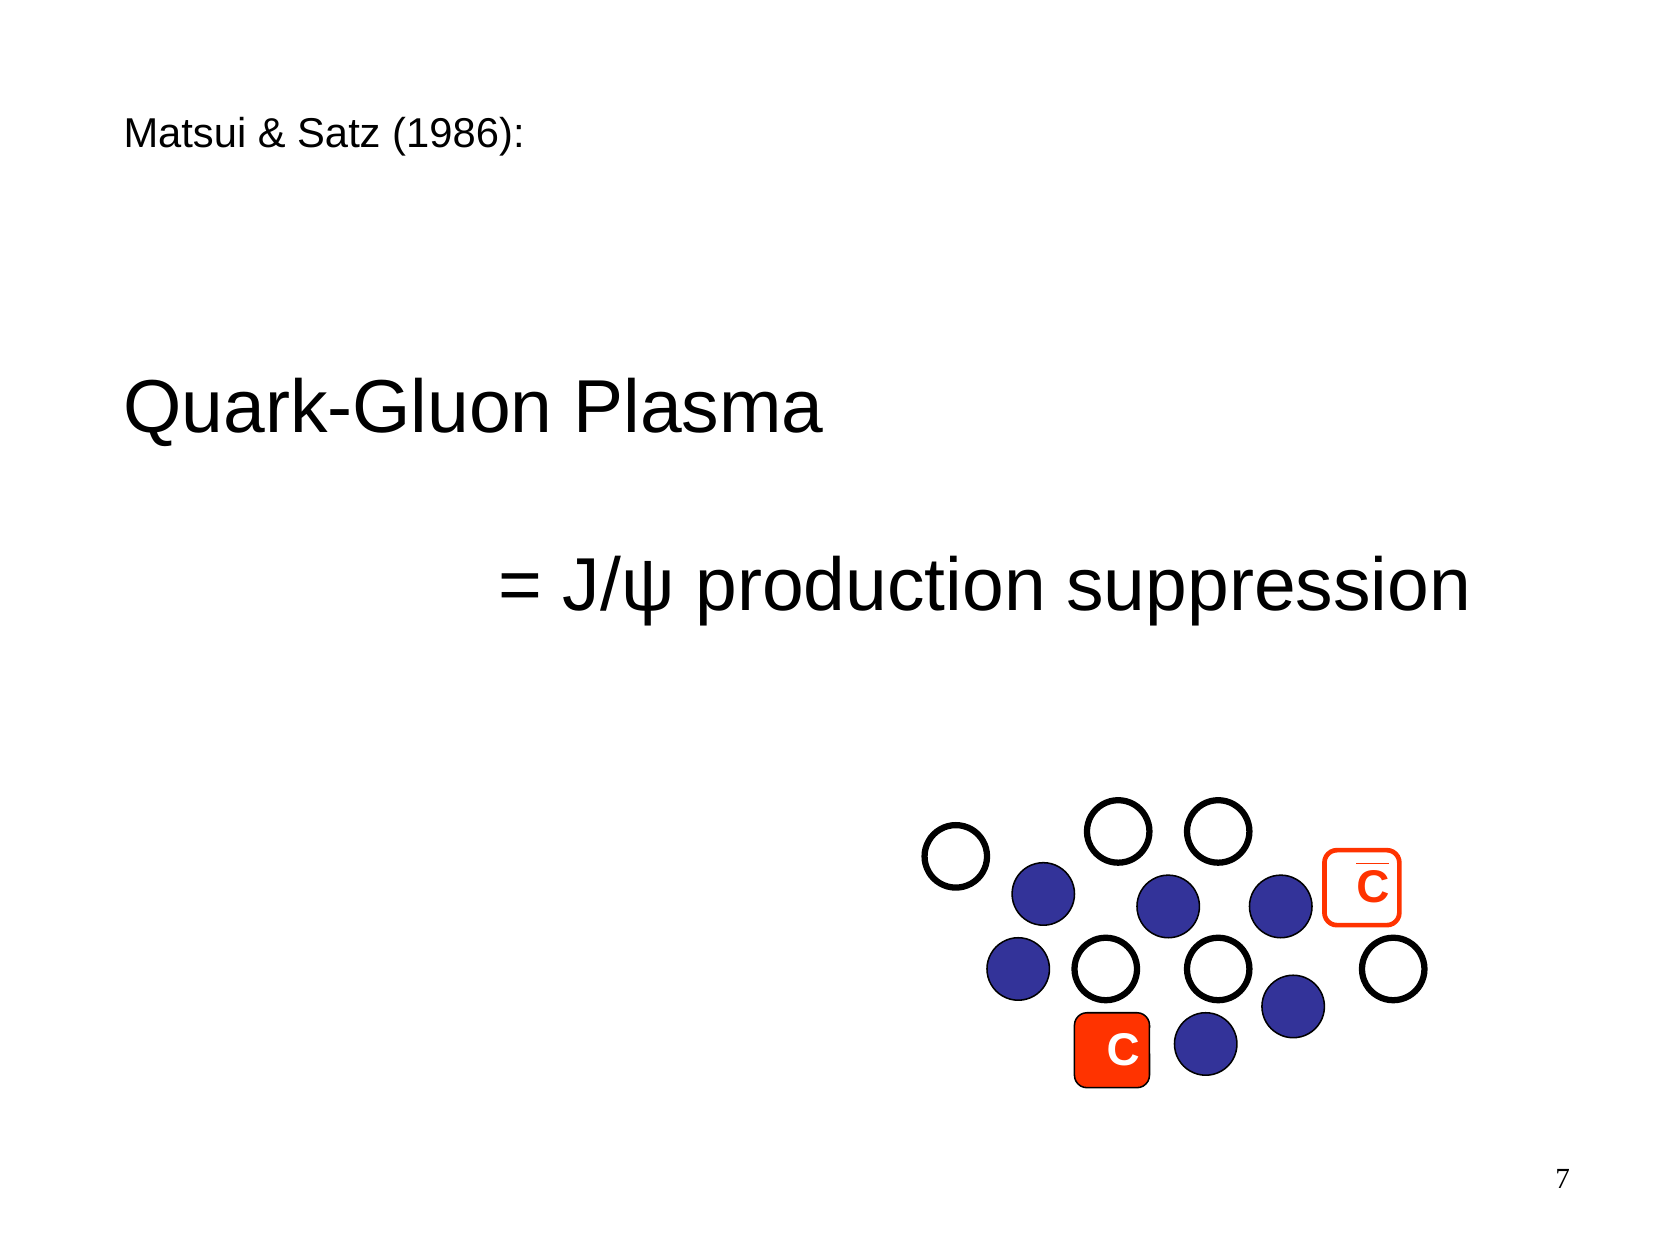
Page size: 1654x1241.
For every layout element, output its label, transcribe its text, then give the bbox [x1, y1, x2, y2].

list Matsui & Satz (1986): Quark-Gluon Plasma = J/ψ production suppression [105, 104, 1548, 1088]
